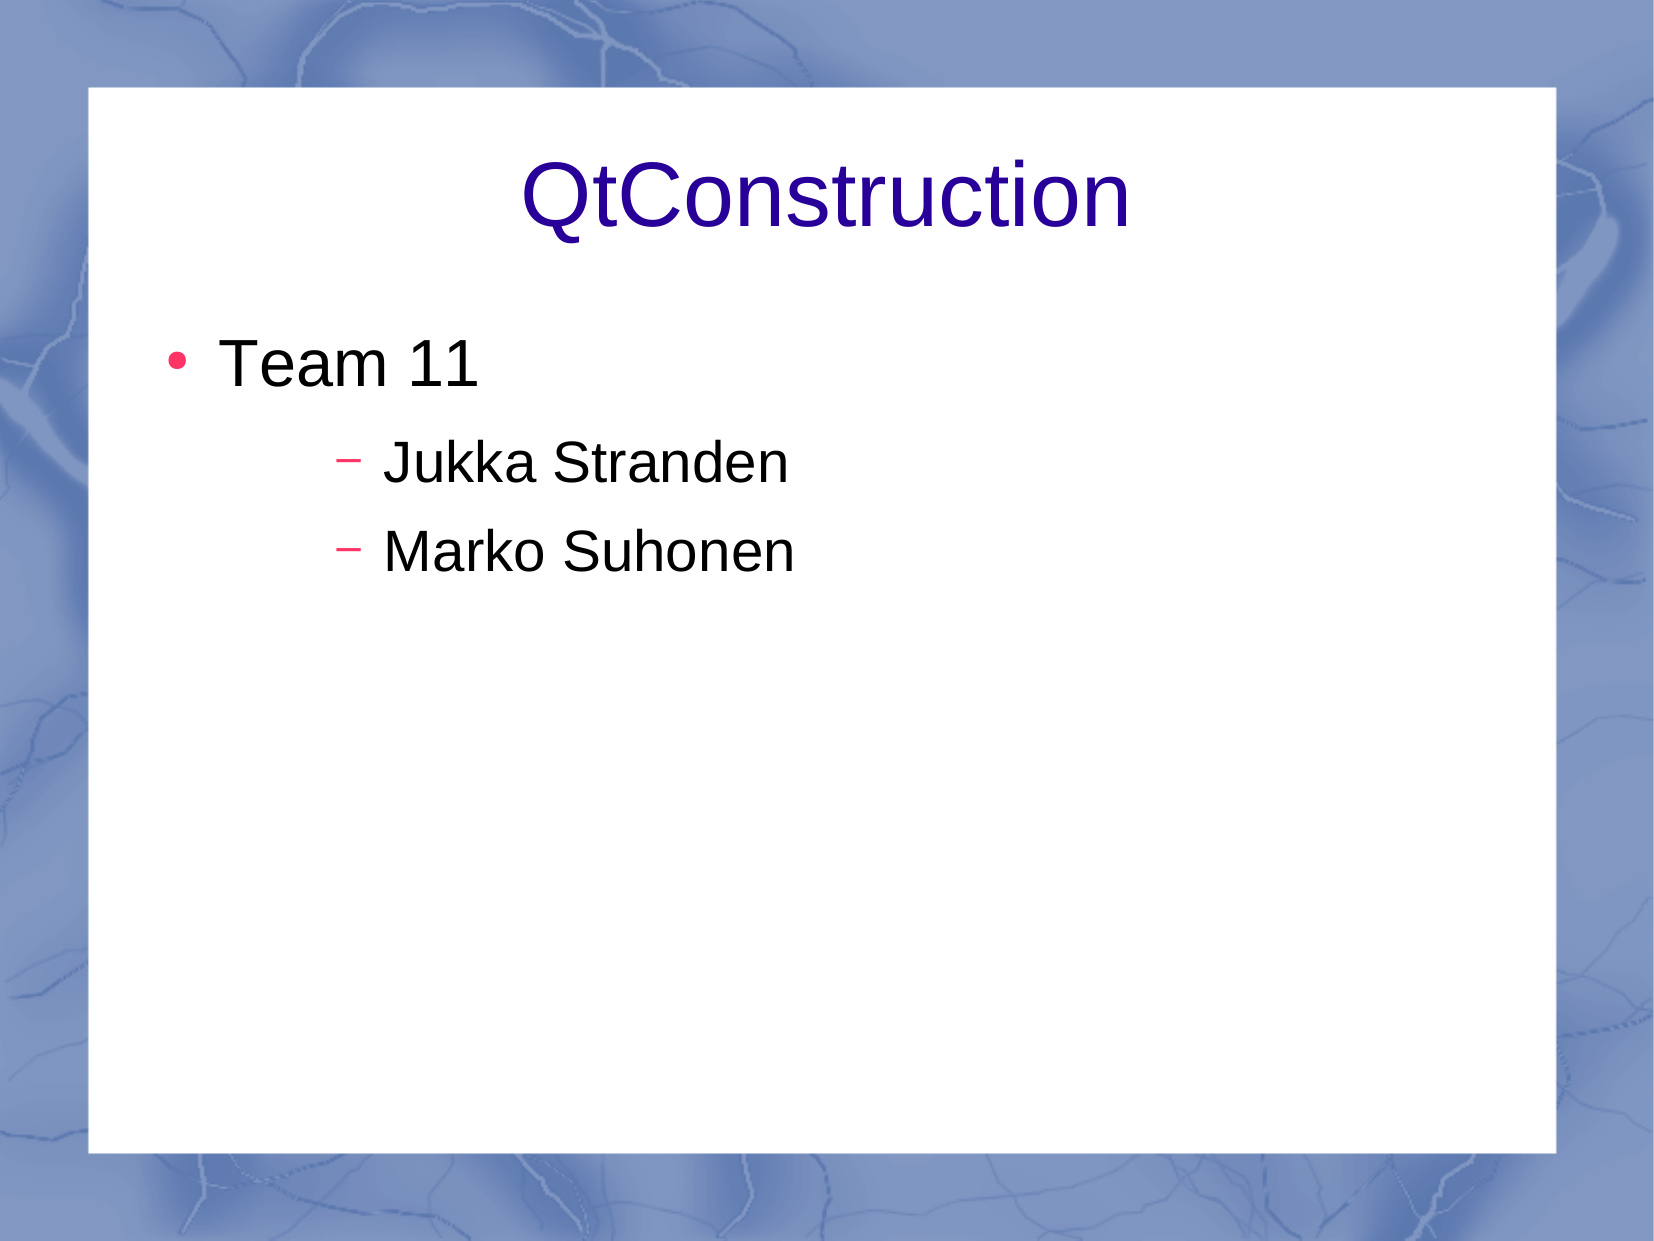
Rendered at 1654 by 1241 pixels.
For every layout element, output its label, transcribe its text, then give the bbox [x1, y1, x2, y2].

list Team 11 Jukka Stranden Marko Suhonen [147, 325, 1506, 1217]
picture [0, 0, 1654, 1241]
title QtConstruction [118, 90, 1536, 298]
